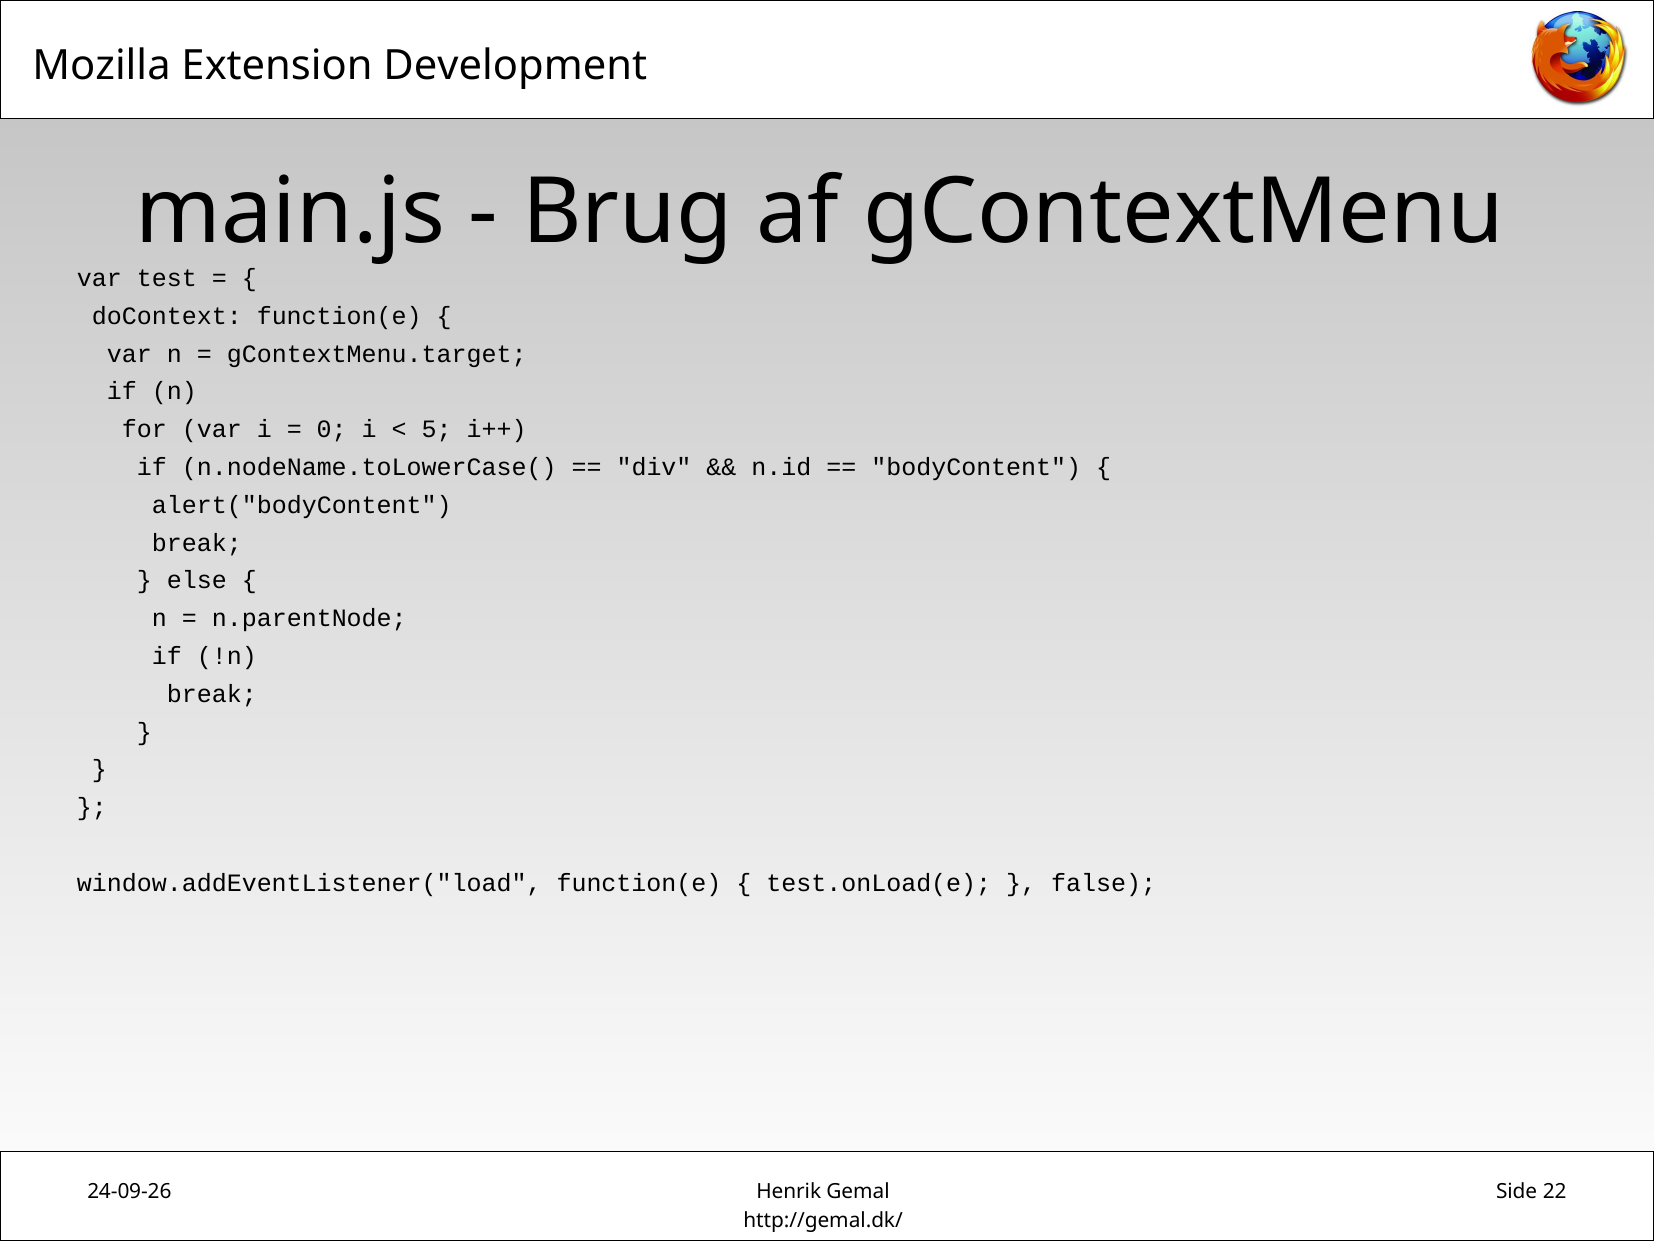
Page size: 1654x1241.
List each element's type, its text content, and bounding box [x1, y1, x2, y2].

list var test = { doContext: function(e) { var n = gContextMenu.target; if (n) for (var i = 0; i < 5; i++) if (n.nodeName.toLowerCase() == "div" && n.id == "bodyContent") { alert("bodyContent") break; } else { n = n.parentNode; if (!n) break; } } }; window.addEventListener("load", function(e) { test.onLoad(e); }, false); [59, 265, 1595, 1152]
title main.js - Brug af gContextMenu [76, 147, 1565, 265]
picture [1529, 11, 1630, 108]
